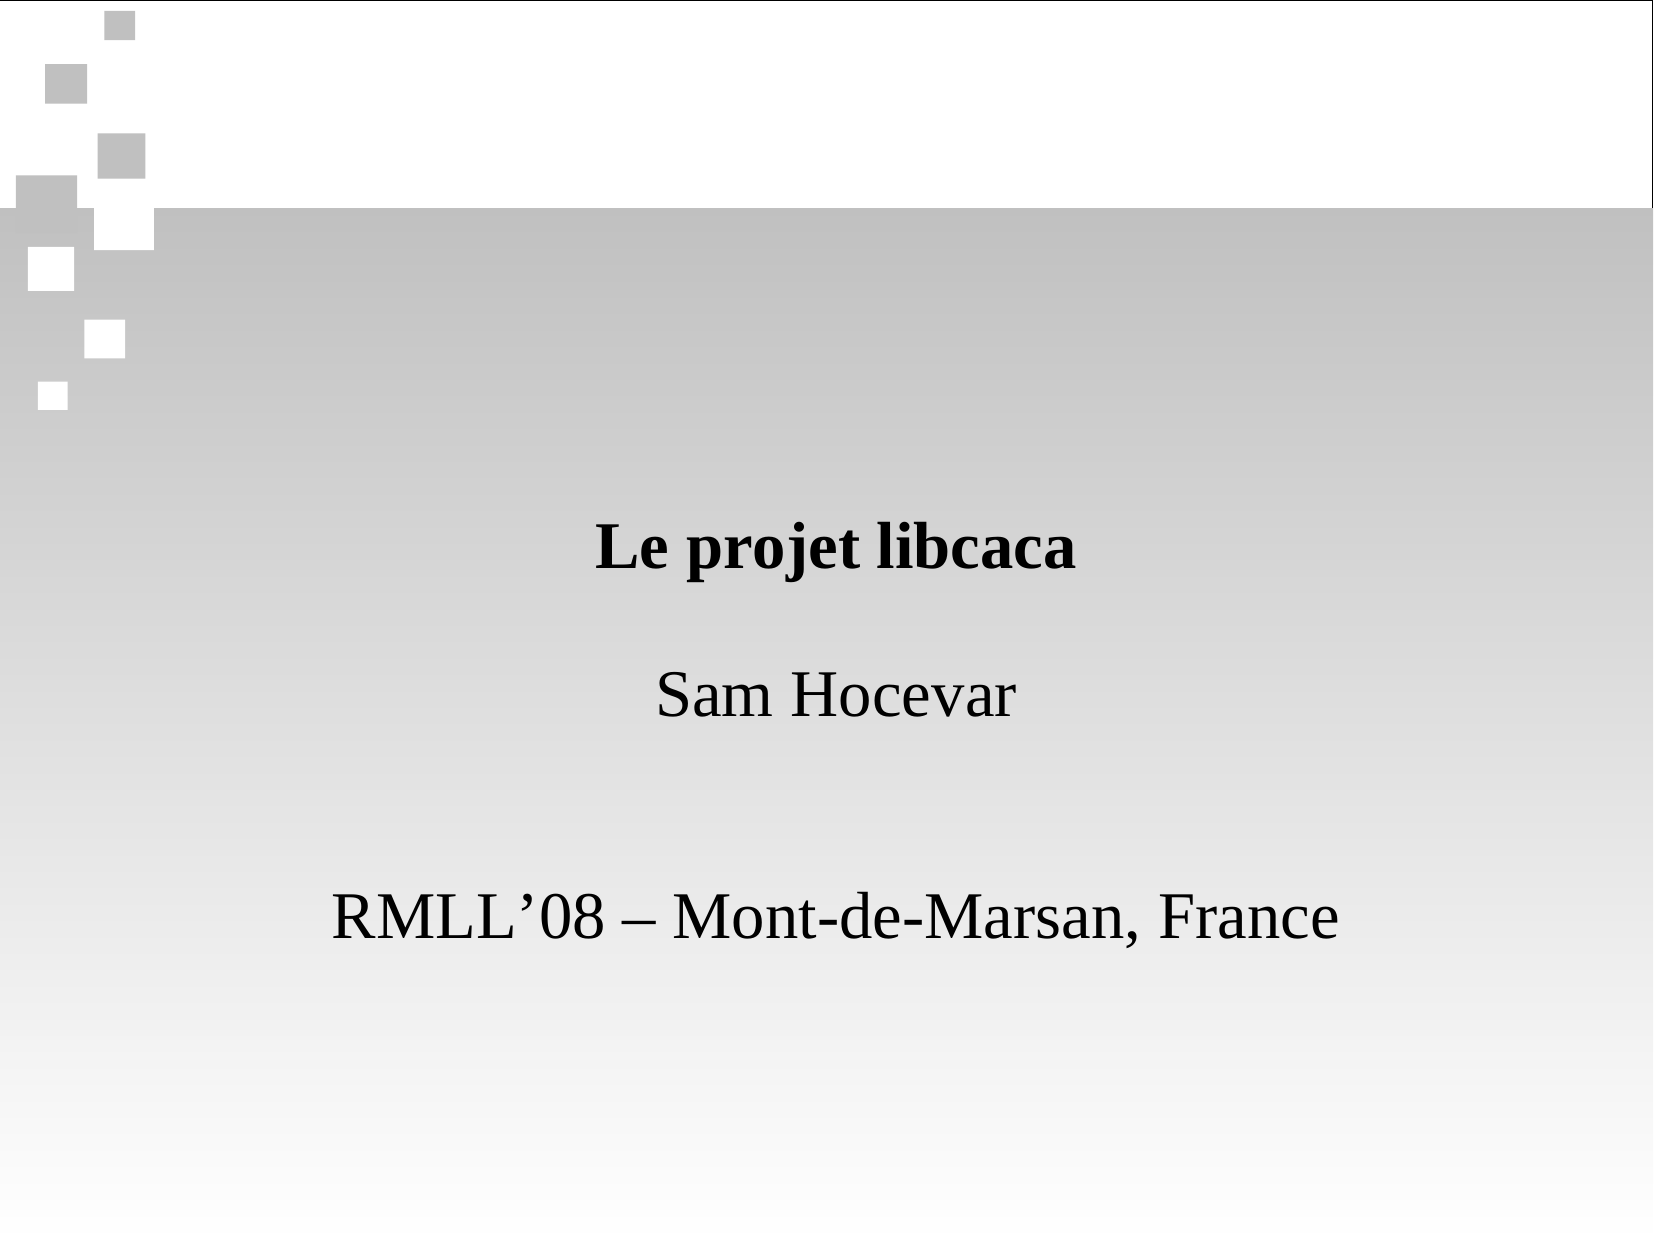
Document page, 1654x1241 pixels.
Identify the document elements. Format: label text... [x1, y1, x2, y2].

text_box Le projet libcaca Sam Hocevar RMLL’08 – Mont-de-Marsan, France [141, 279, 1532, 1183]
title [90, 0, 1567, 204]
